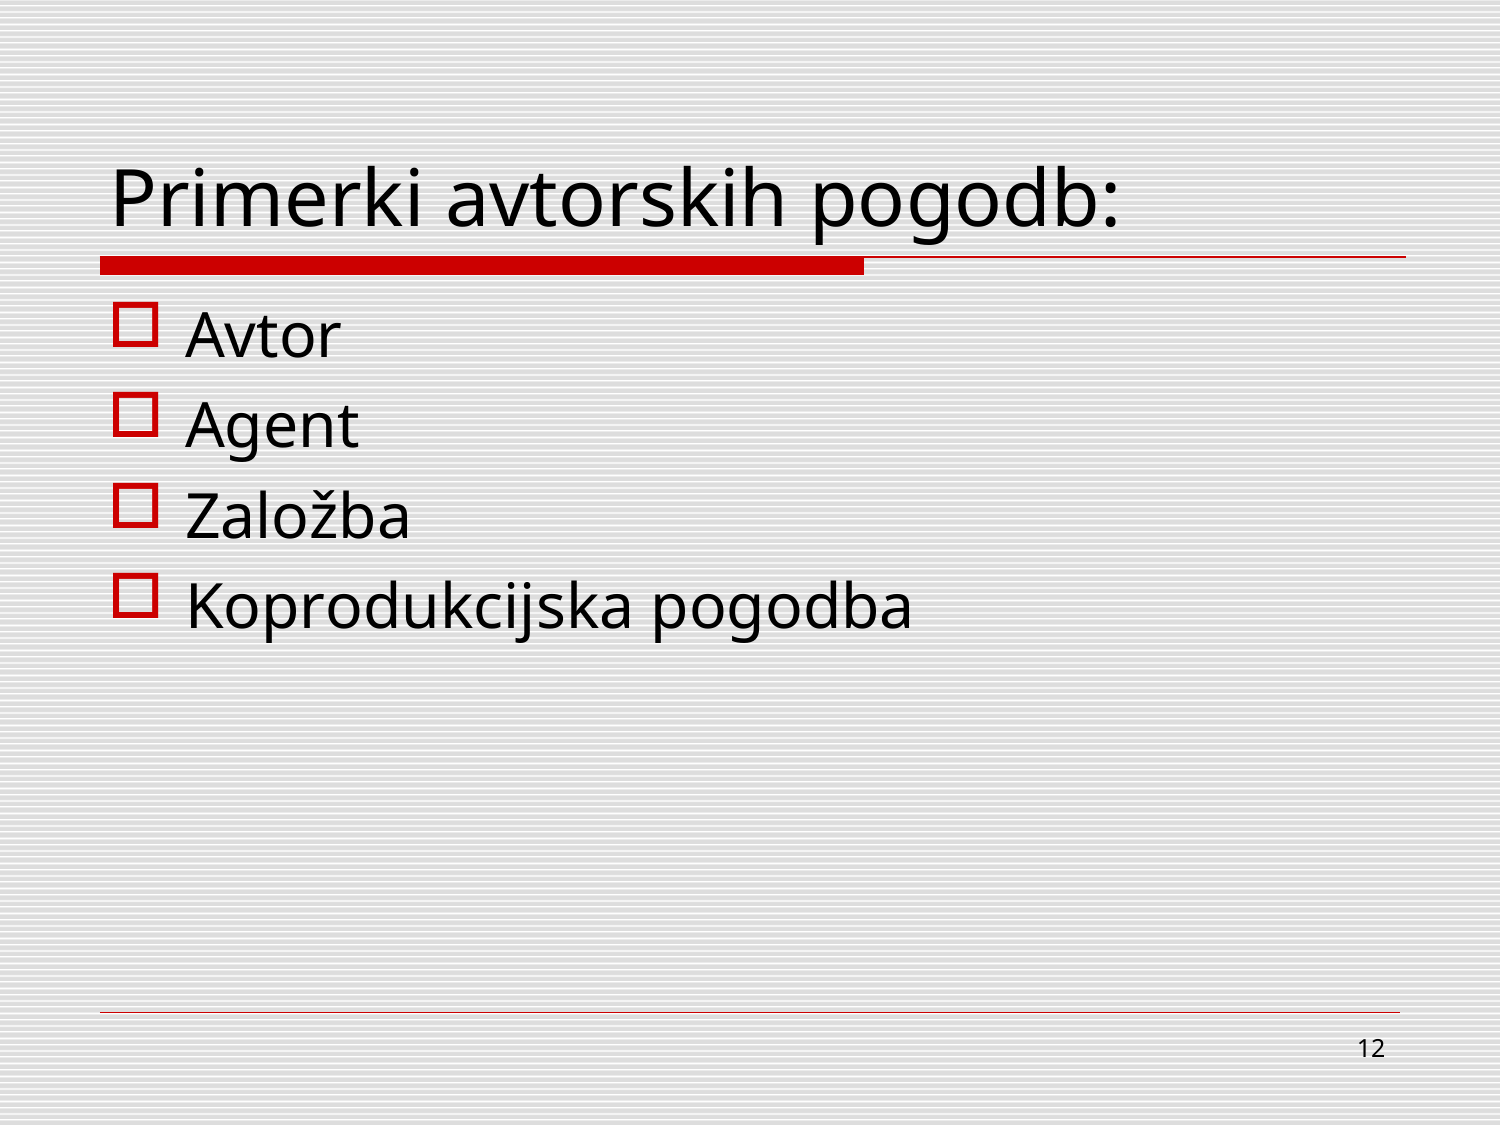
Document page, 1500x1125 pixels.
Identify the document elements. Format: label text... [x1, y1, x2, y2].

title Primerki avtorskih pogodb: [94, 49, 1407, 250]
text_box <number> [1074, 1024, 1401, 1103]
picture [0, 0, 1500, 1125]
list Avtor Agent Založba Koprodukcijska pogodba [92, 287, 1406, 988]
